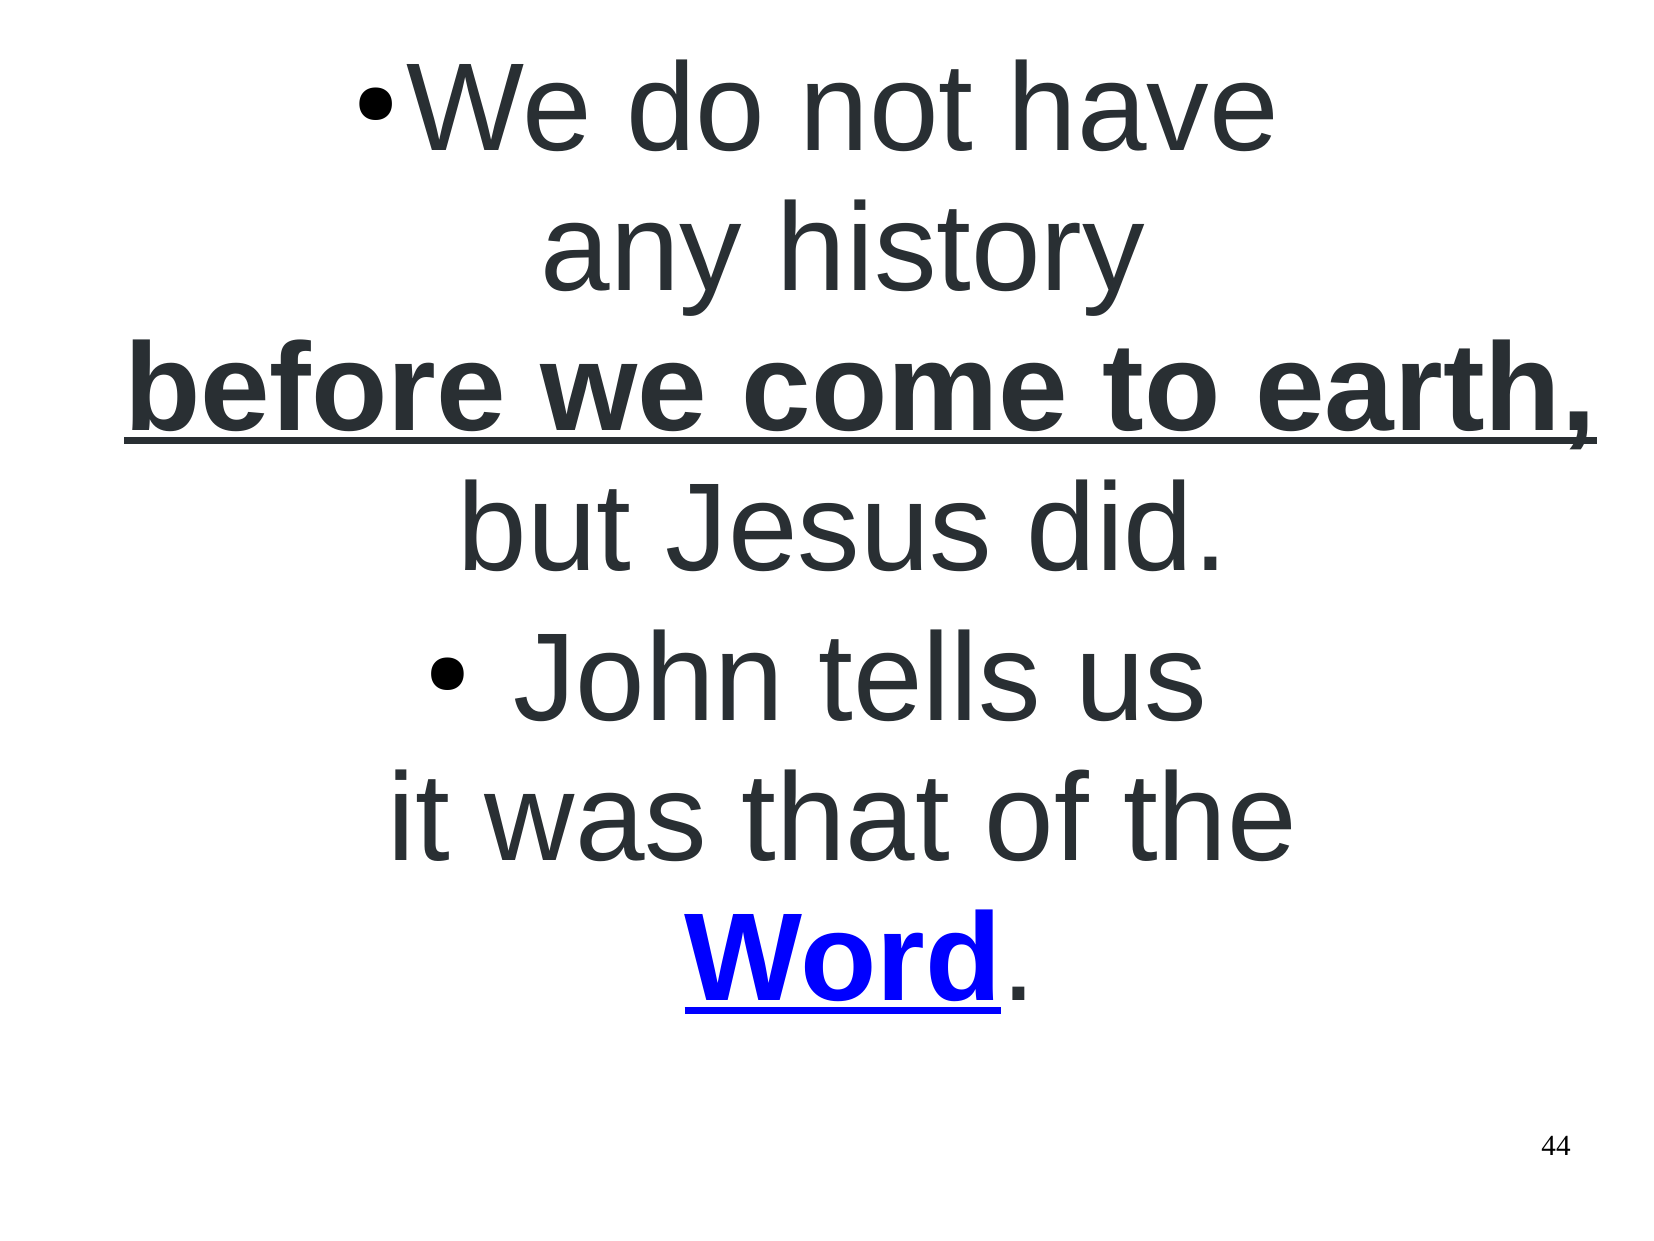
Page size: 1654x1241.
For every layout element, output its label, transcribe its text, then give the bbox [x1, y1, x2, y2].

list We do not have any history before we come to earth, but Jesus did. John tells us it was that of the Word. [37, 37, 1613, 1238]
